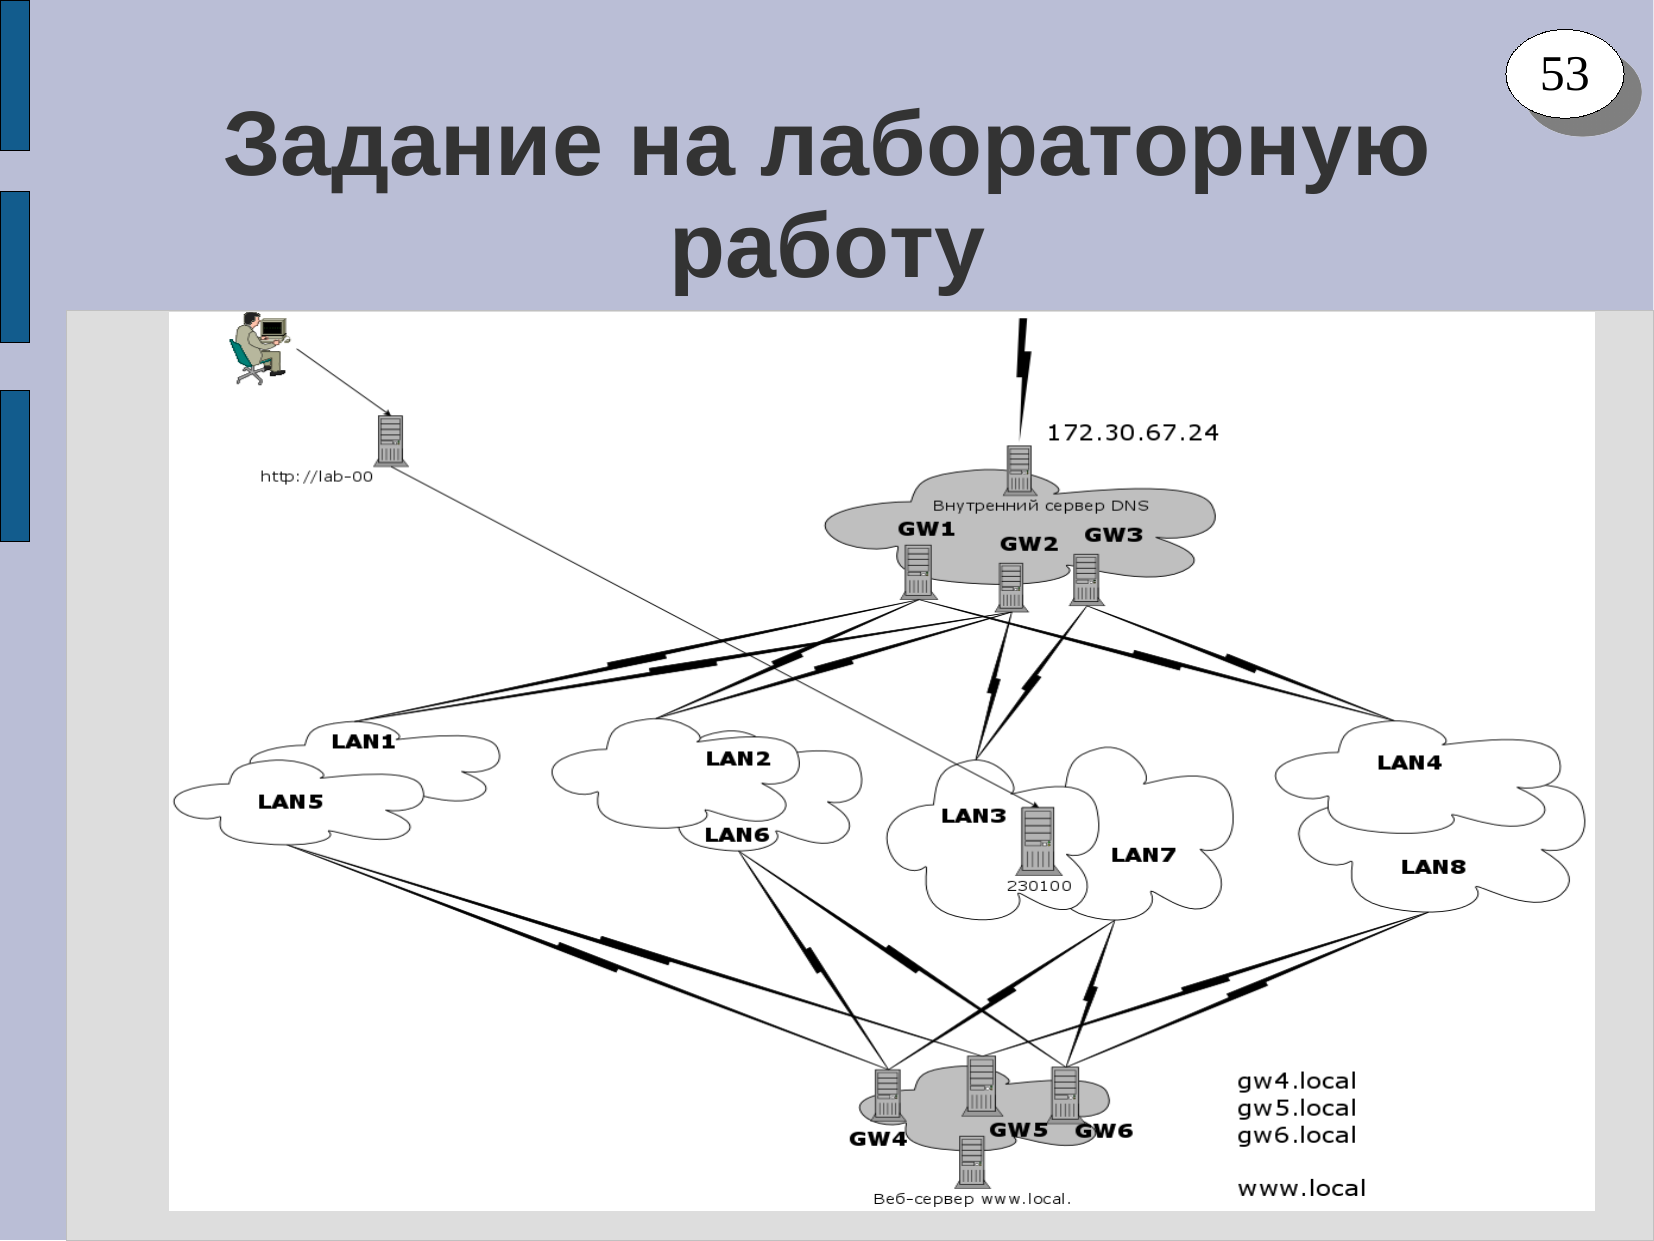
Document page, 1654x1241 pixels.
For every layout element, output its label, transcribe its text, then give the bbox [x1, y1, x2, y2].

title Задание на лабораторную работу [121, 91, 1534, 299]
text_box 53 [1505, 29, 1625, 119]
picture [169, 312, 1595, 1211]
